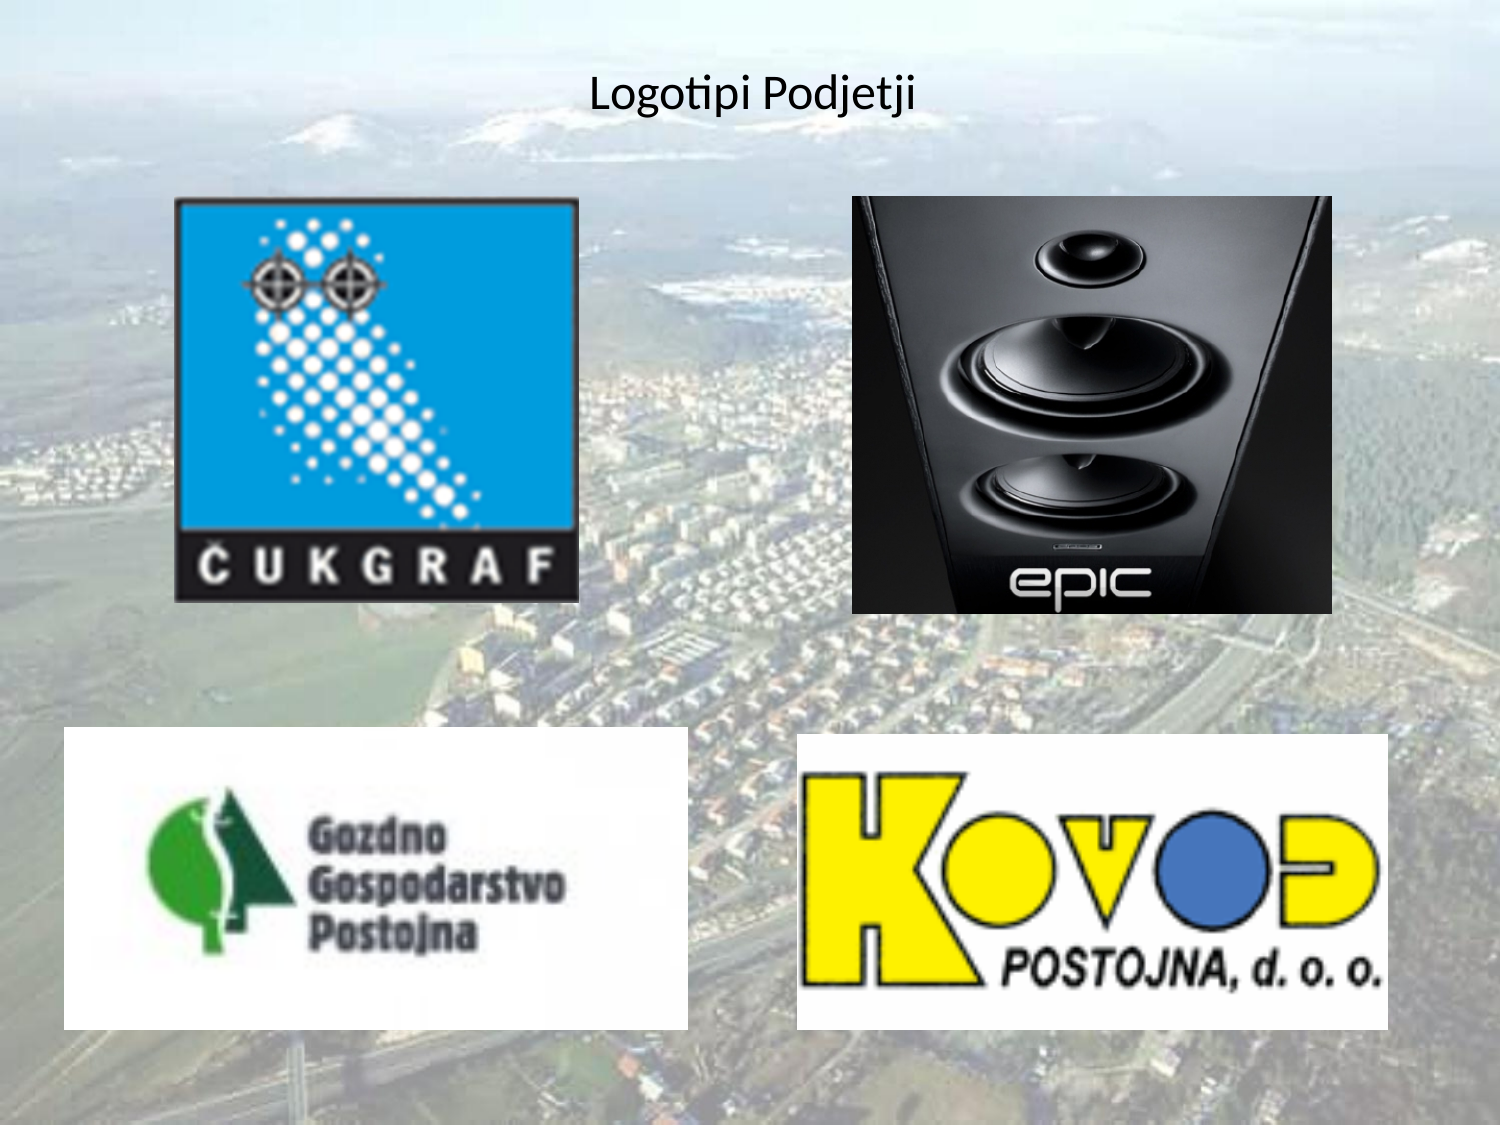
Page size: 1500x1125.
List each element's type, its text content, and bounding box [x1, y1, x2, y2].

text_box Logotipi Podjetji [174, 52, 1332, 127]
picture [0, 0, 1500, 1125]
